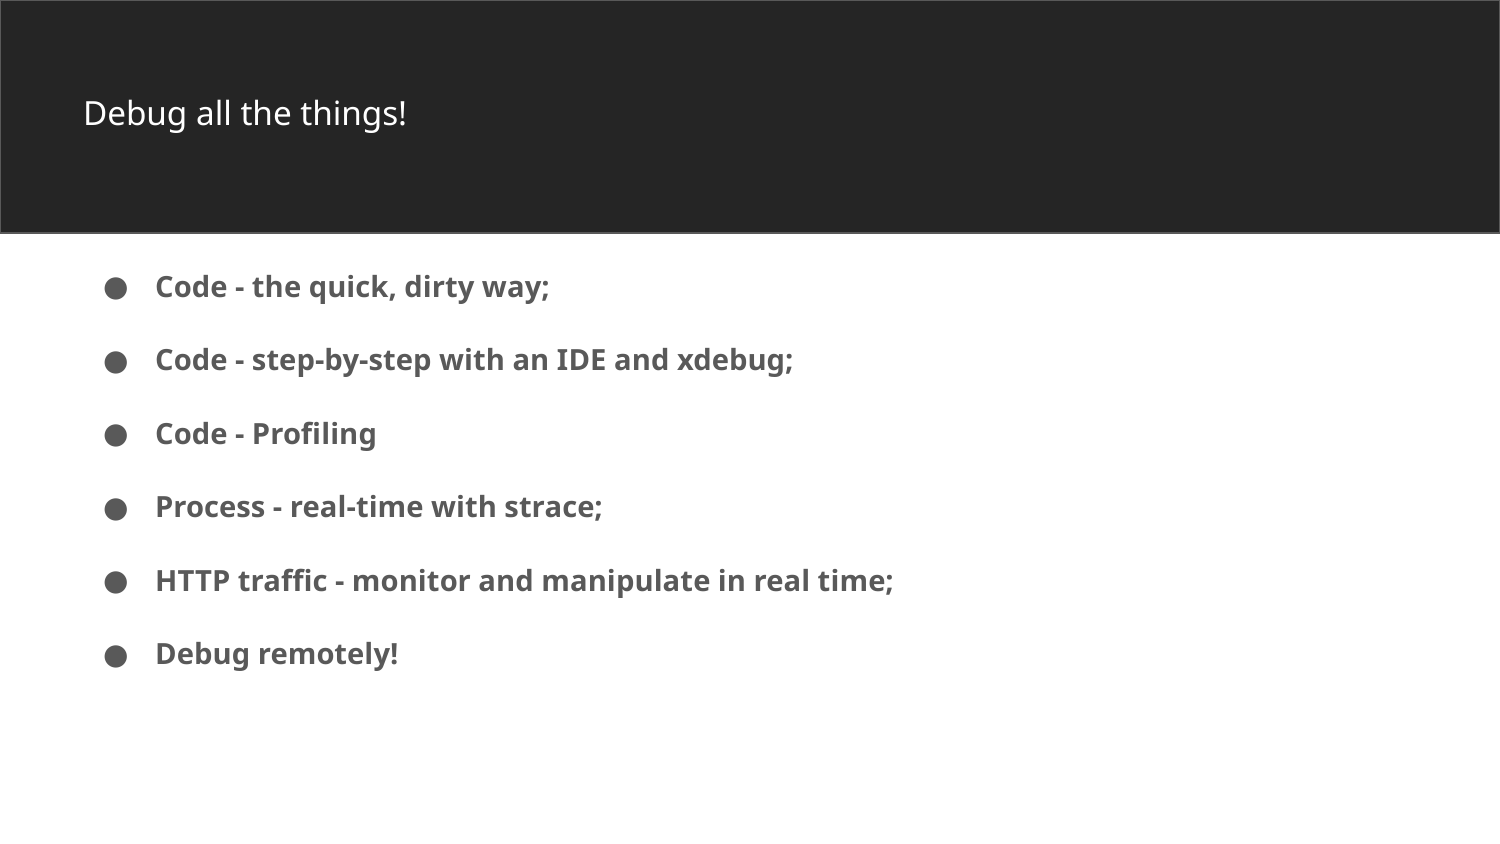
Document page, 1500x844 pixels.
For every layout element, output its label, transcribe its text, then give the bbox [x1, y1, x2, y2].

list Code - the quick, dirty way; Code - step-by-step with an IDE and xdebug; Code - Profiling Process - real-time with strace; HTTP traffic - monitor and manipulate in real time; Debug remotely! [65, 247, 1463, 813]
title Debug all the things! [68, 56, 1307, 185]
text_box [0, 0, 1500, 234]
